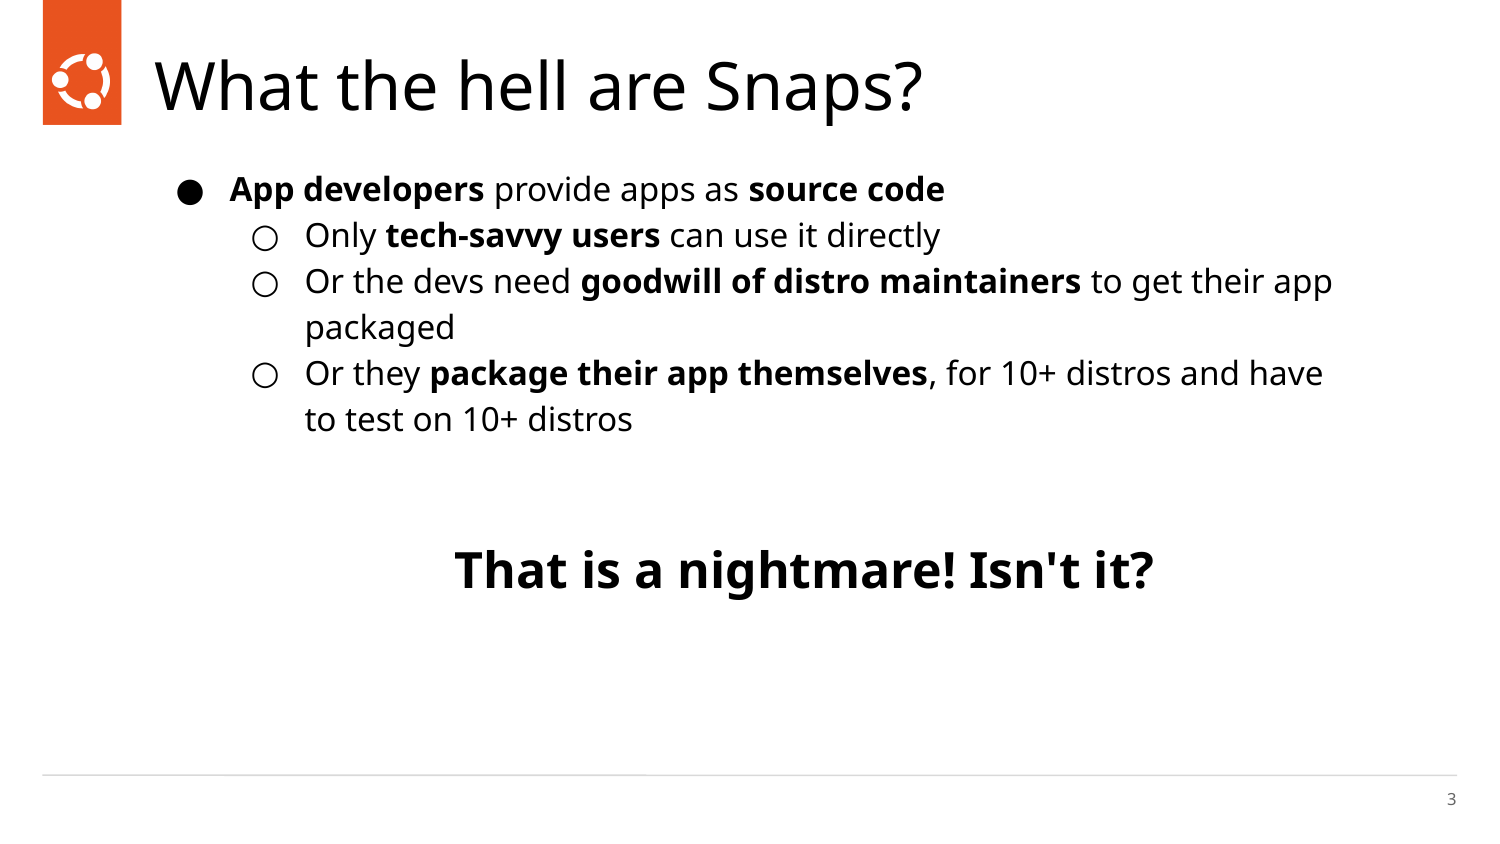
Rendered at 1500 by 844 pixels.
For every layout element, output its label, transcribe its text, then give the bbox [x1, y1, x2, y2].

list App developers provide apps as source code Only tech-savvy users can use it directly Or the devs need goodwill of distro maintainers to get their app packaged Or they package their app themselves, for 10+ distros and have to test on 10+ distros That is a nightmare! Isn't it? [154, 162, 1343, 768]
slide_number <number> [1381, 773, 1472, 839]
title What the hell are Snaps? [154, 43, 1077, 126]
